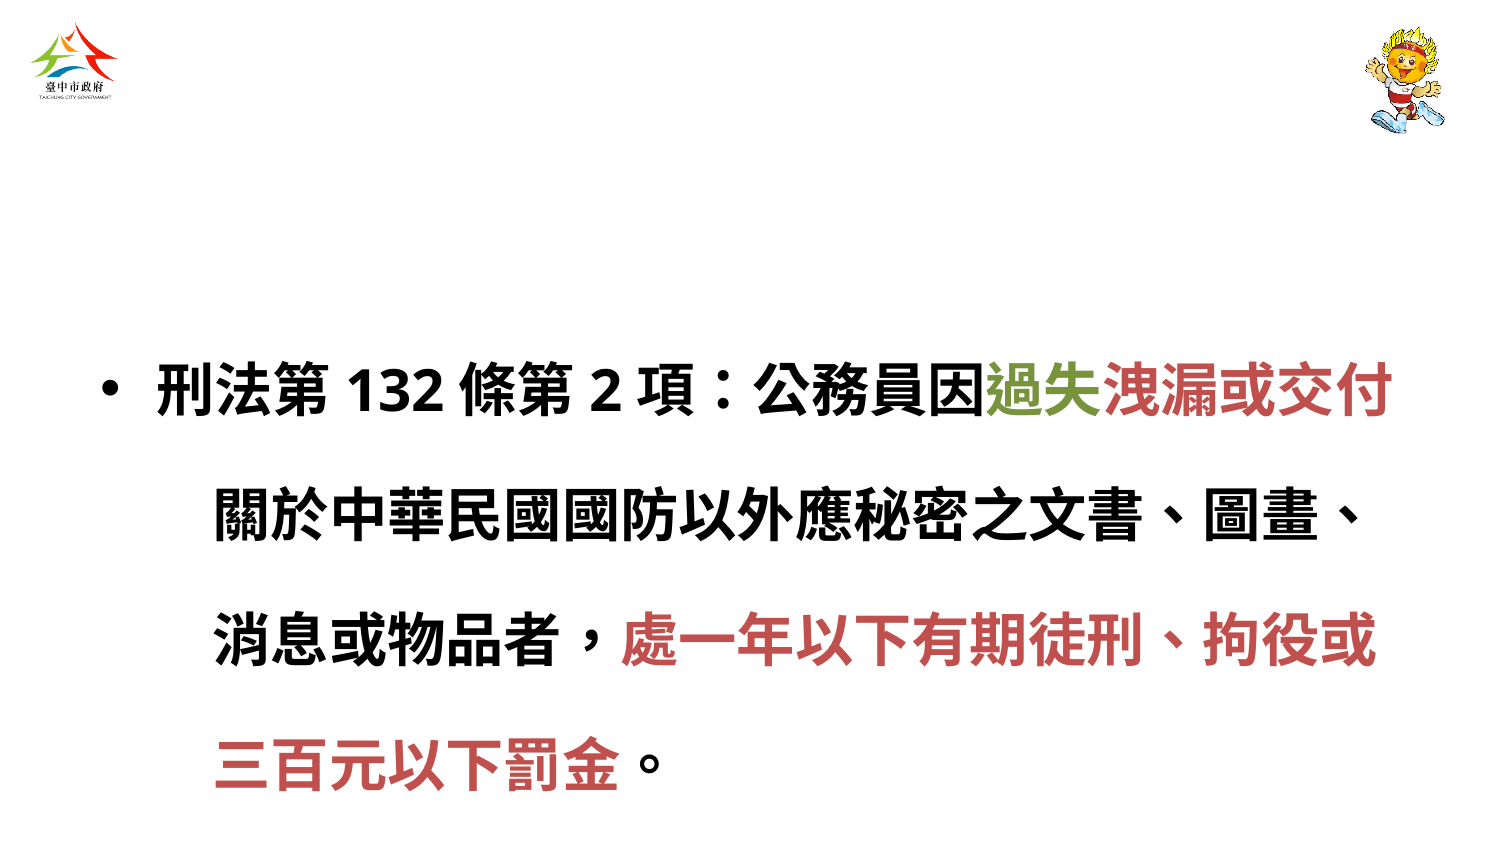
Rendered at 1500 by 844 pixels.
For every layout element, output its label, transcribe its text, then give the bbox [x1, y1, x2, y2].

title 洩密之刑事責任 [75, 45, 1426, 186]
list 刑法第132條第2項：公務員因過失洩漏或交付關於中華民國國防以外應秘密之文書、圖畫、消息或物品者，處一年以下有期徒刑、拘役或三百元以下罰金。 [85, 290, 1436, 812]
